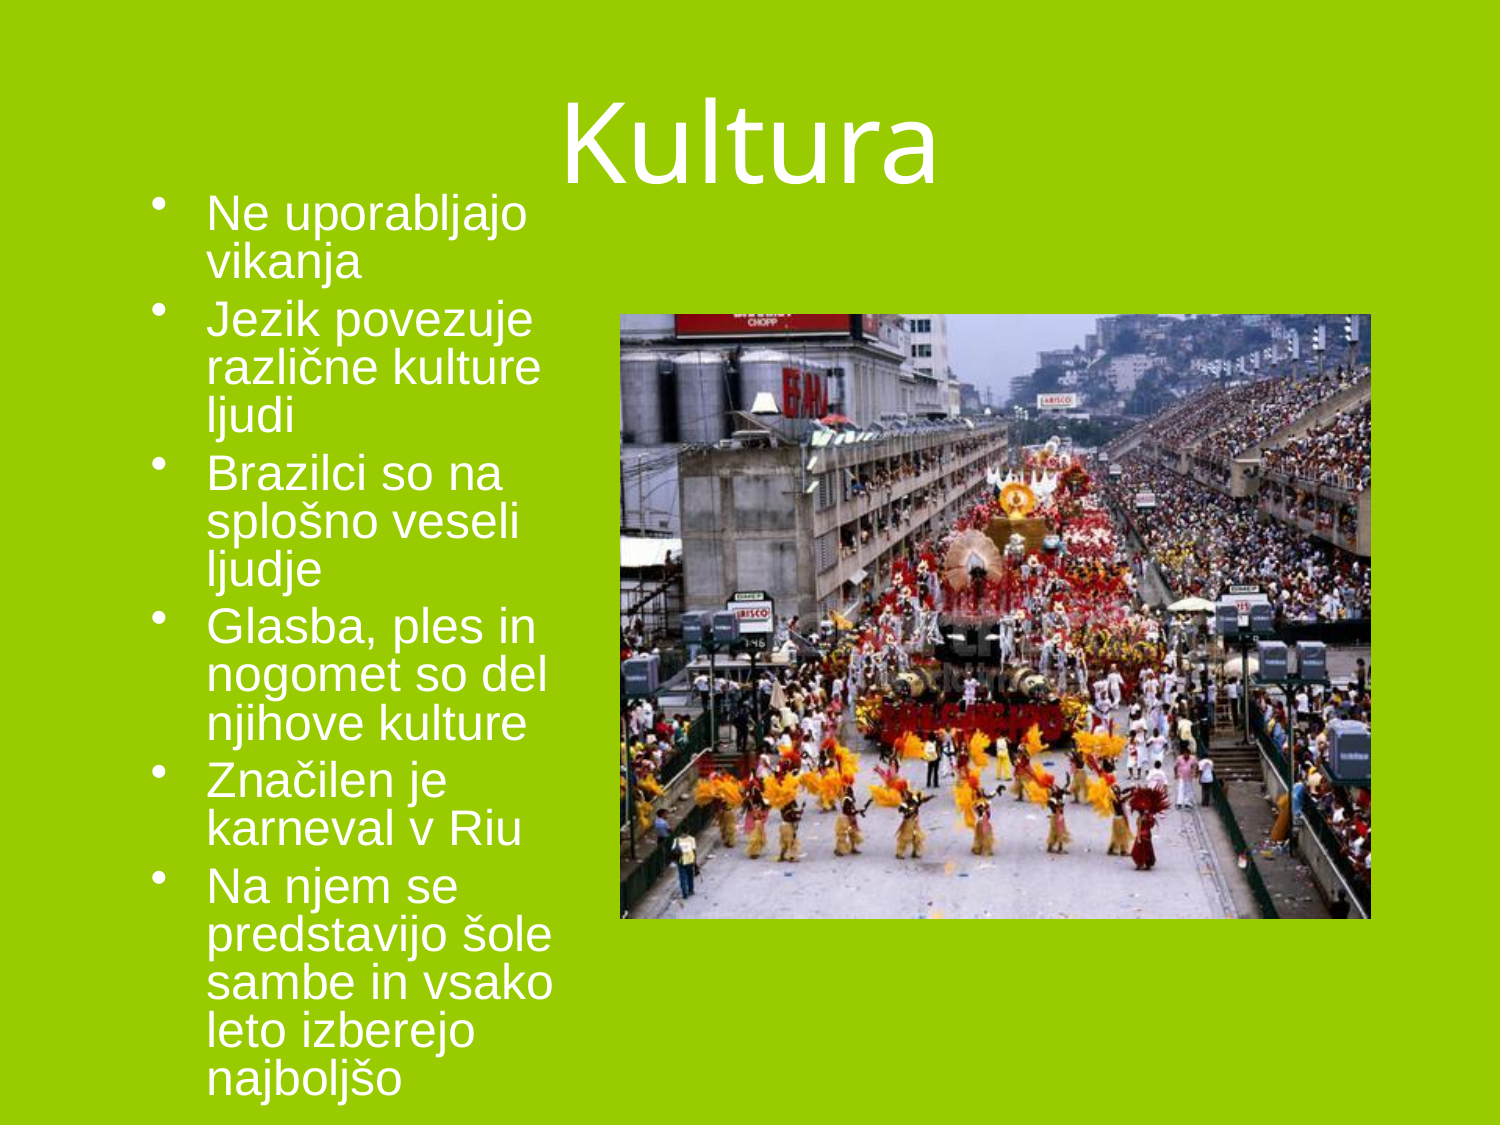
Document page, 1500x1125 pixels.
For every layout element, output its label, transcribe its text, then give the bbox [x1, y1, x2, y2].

list Ne uporabljajo vikanja Jezik povezuje različne kulture ljudi Brazilci so na splošno veseli ljudje Glasba, ples in nogomet so del njihove kulture Značilen je karneval v Riu Na njem se predstavijo šole sambe in vsako leto izberejo najboljšo [135, 184, 622, 1036]
title Kultura [75, 45, 1425, 233]
picture [620, 314, 1371, 919]
